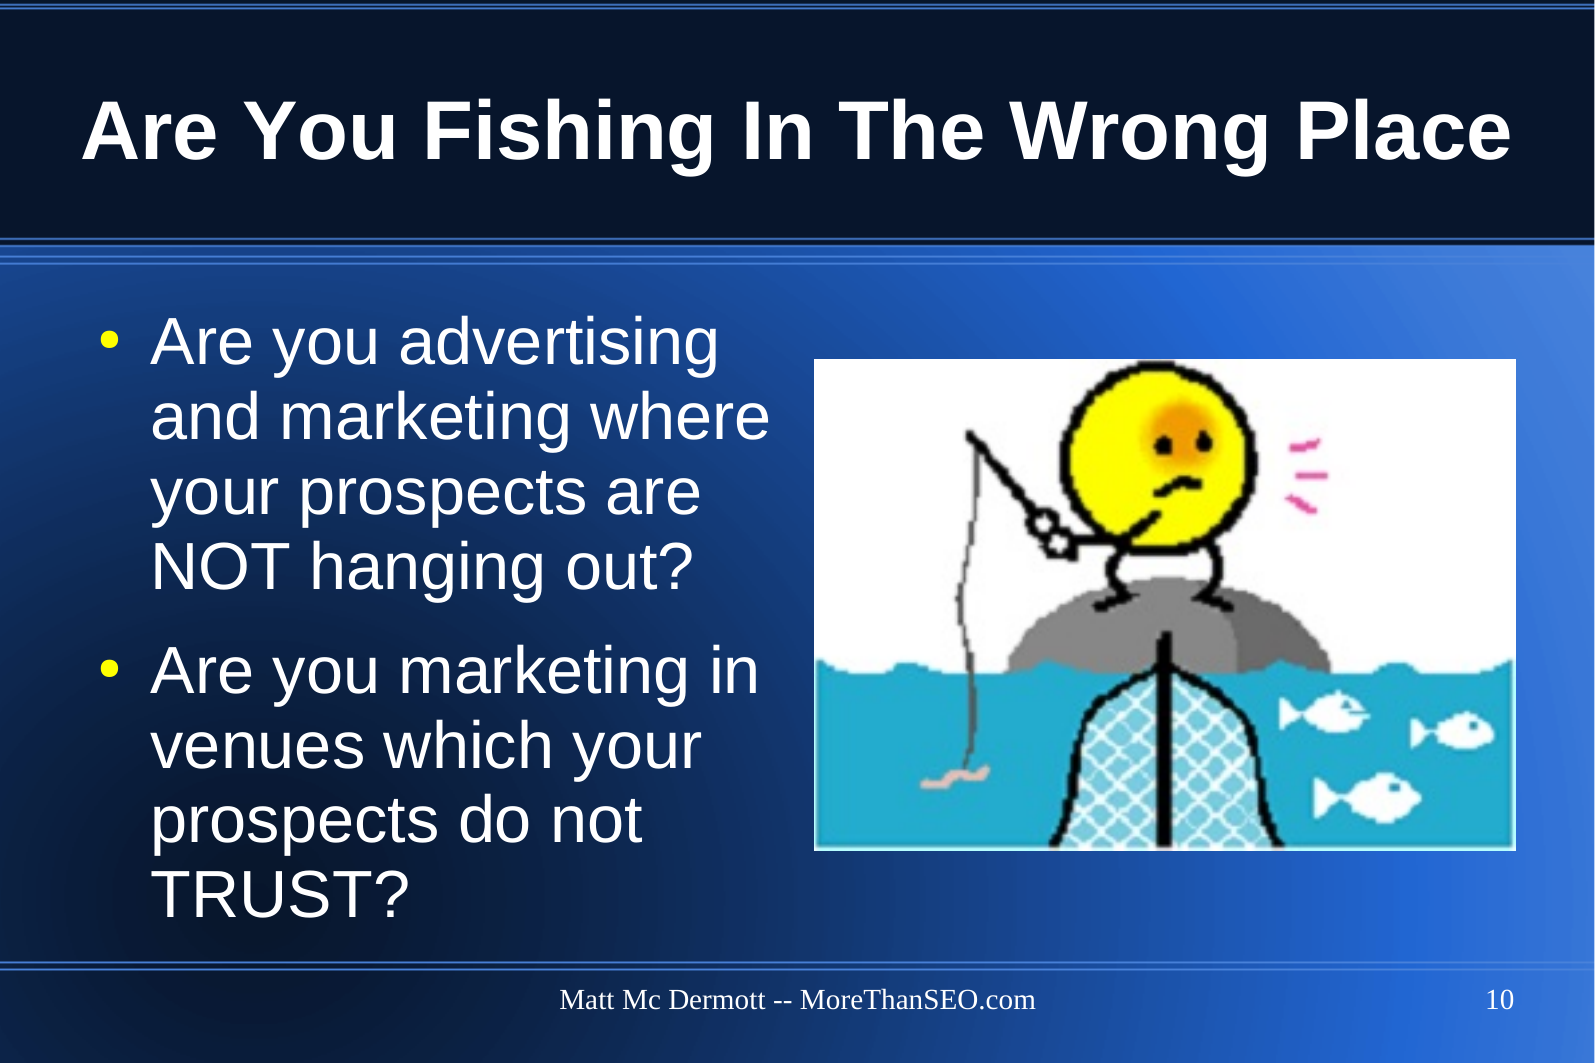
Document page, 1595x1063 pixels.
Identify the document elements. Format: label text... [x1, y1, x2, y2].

picture [0, 0, 1595, 1063]
title Are You Fishing In The Wrong Place [79, 42, 1515, 220]
list Are you advertising and marketing where your prospects are NOT hanging out? Are you marketing in venues which your prospects do not TRUST? [79, 304, 780, 933]
